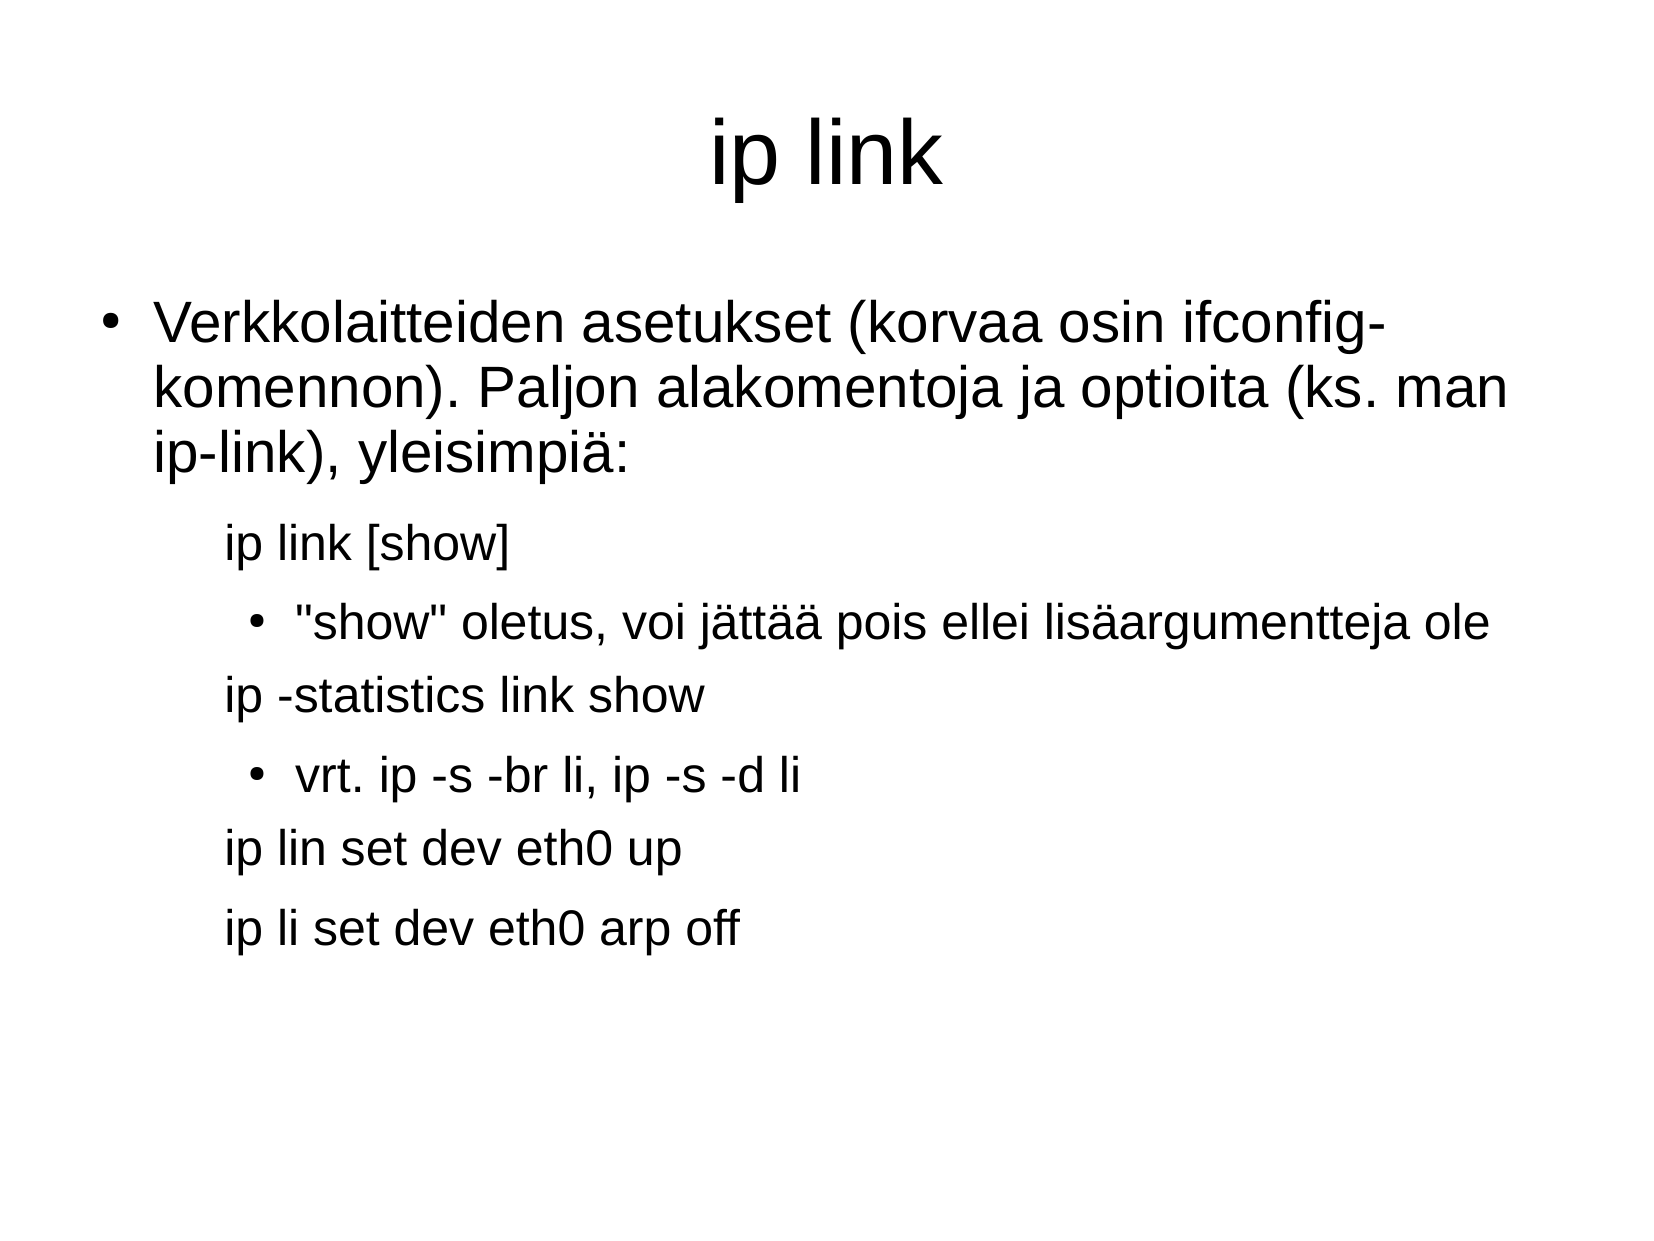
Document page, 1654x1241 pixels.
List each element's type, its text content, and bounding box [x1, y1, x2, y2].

list Verkkolaitteiden asetukset (korvaa osin ifconfig-komennon). Paljon alakomentoja ja optioita (ks. man ip-link), yleisimpiä: ip link [show] "show" oletus, voi jättää pois ellei lisäargumentteja ole ip -statistics link show vrt. ip -s -br li, ip -s -d li ip lin set dev eth0 up ip li set dev eth0 arp off [82, 290, 1571, 1010]
title ip link [82, 49, 1571, 257]
